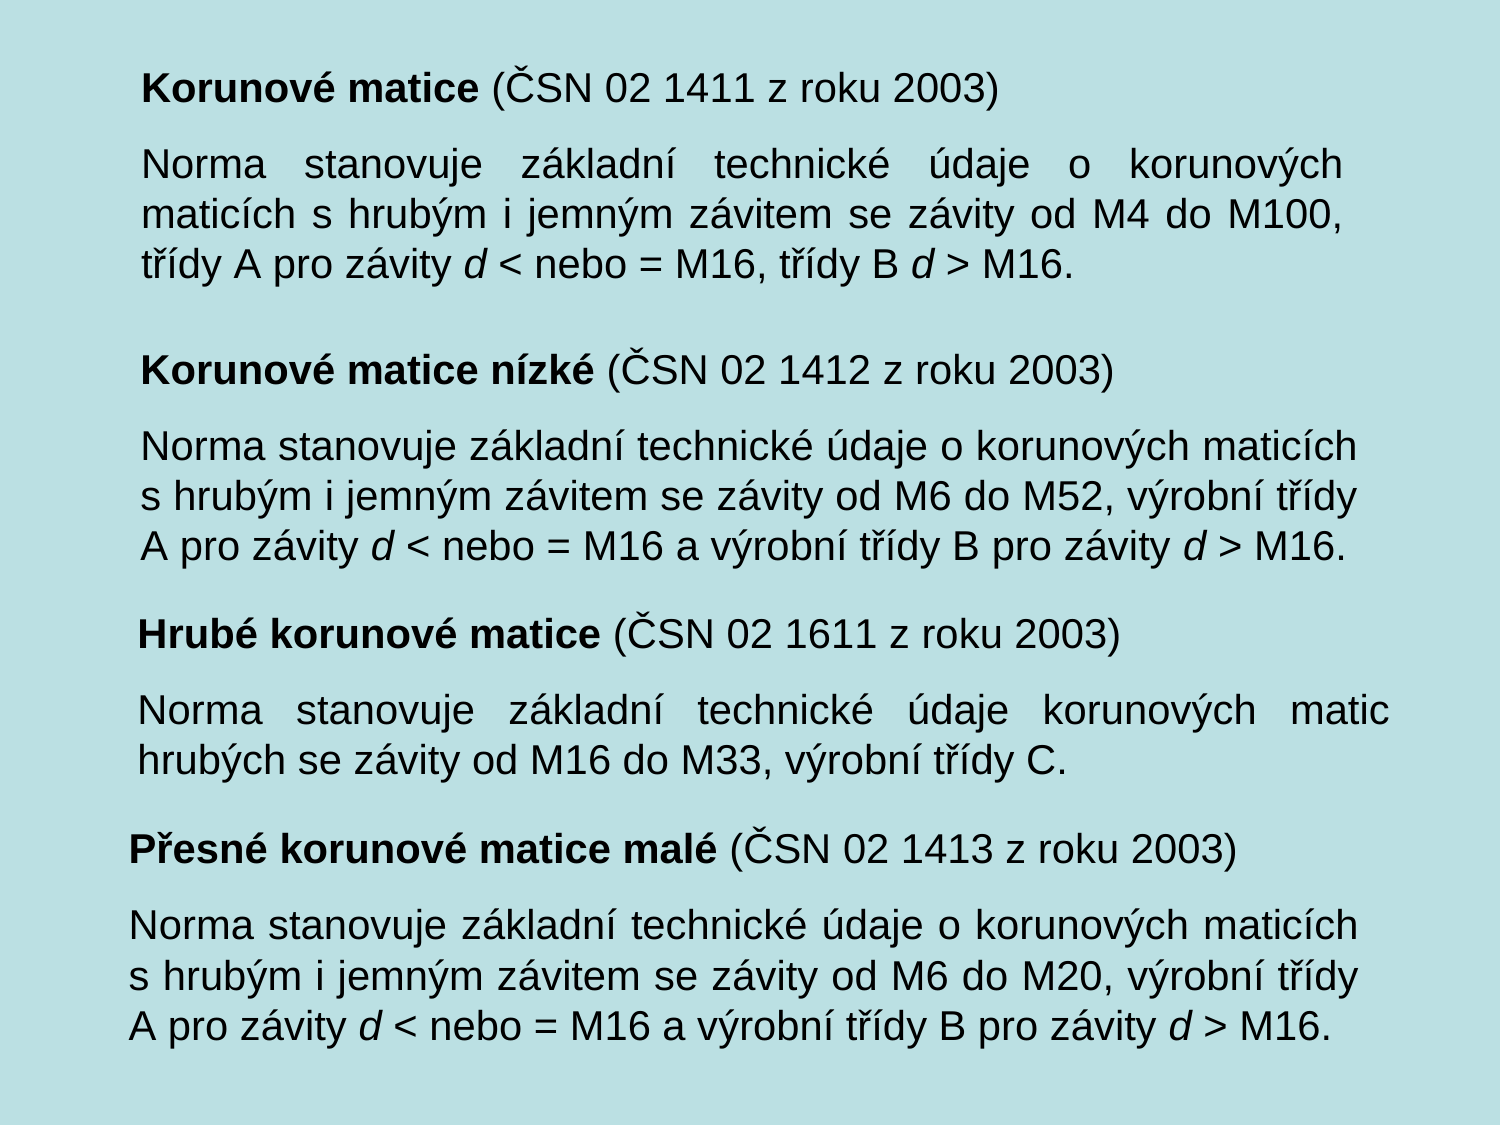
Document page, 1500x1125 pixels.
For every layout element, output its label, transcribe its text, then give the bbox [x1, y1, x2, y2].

text_box Korunové matice (ČSN 02 1411 z roku 2003) Norma stanovuje základní technické údaje o korunových maticích s hrubým i jemným závitem se závity od M4 do M100, třídy A pro závity d < nebo = M16, třídy B d > M16. [126, 53, 1359, 295]
text_box Hrubé korunové matice (ČSN 02 1611 z roku 2003) Norma stanovuje základní technické údaje korunových matic hrubých se závity od M16 do M33, výrobní třídy C. [122, 599, 1406, 791]
text_box Přesné korunové matice malé (ČSN 02 1413 z roku 2003) Norma stanovuje základní technické údaje o korunových maticích s hrubým i jemným závitem se závity od M6 do M20, výrobní třídy A pro závity d < nebo = M16 a výrobní třídy B pro závity d > M16. [114, 814, 1375, 1057]
text_box Korunové matice nízké (ČSN 02 1412 z roku 2003) Norma stanovuje základní technické údaje o korunových maticích s hrubým i jemným závitem se závity od M6 do M52, výrobní třídy A pro závity d < nebo = M16 a výrobní třídy B pro závity d > M16. [125, 334, 1374, 577]
